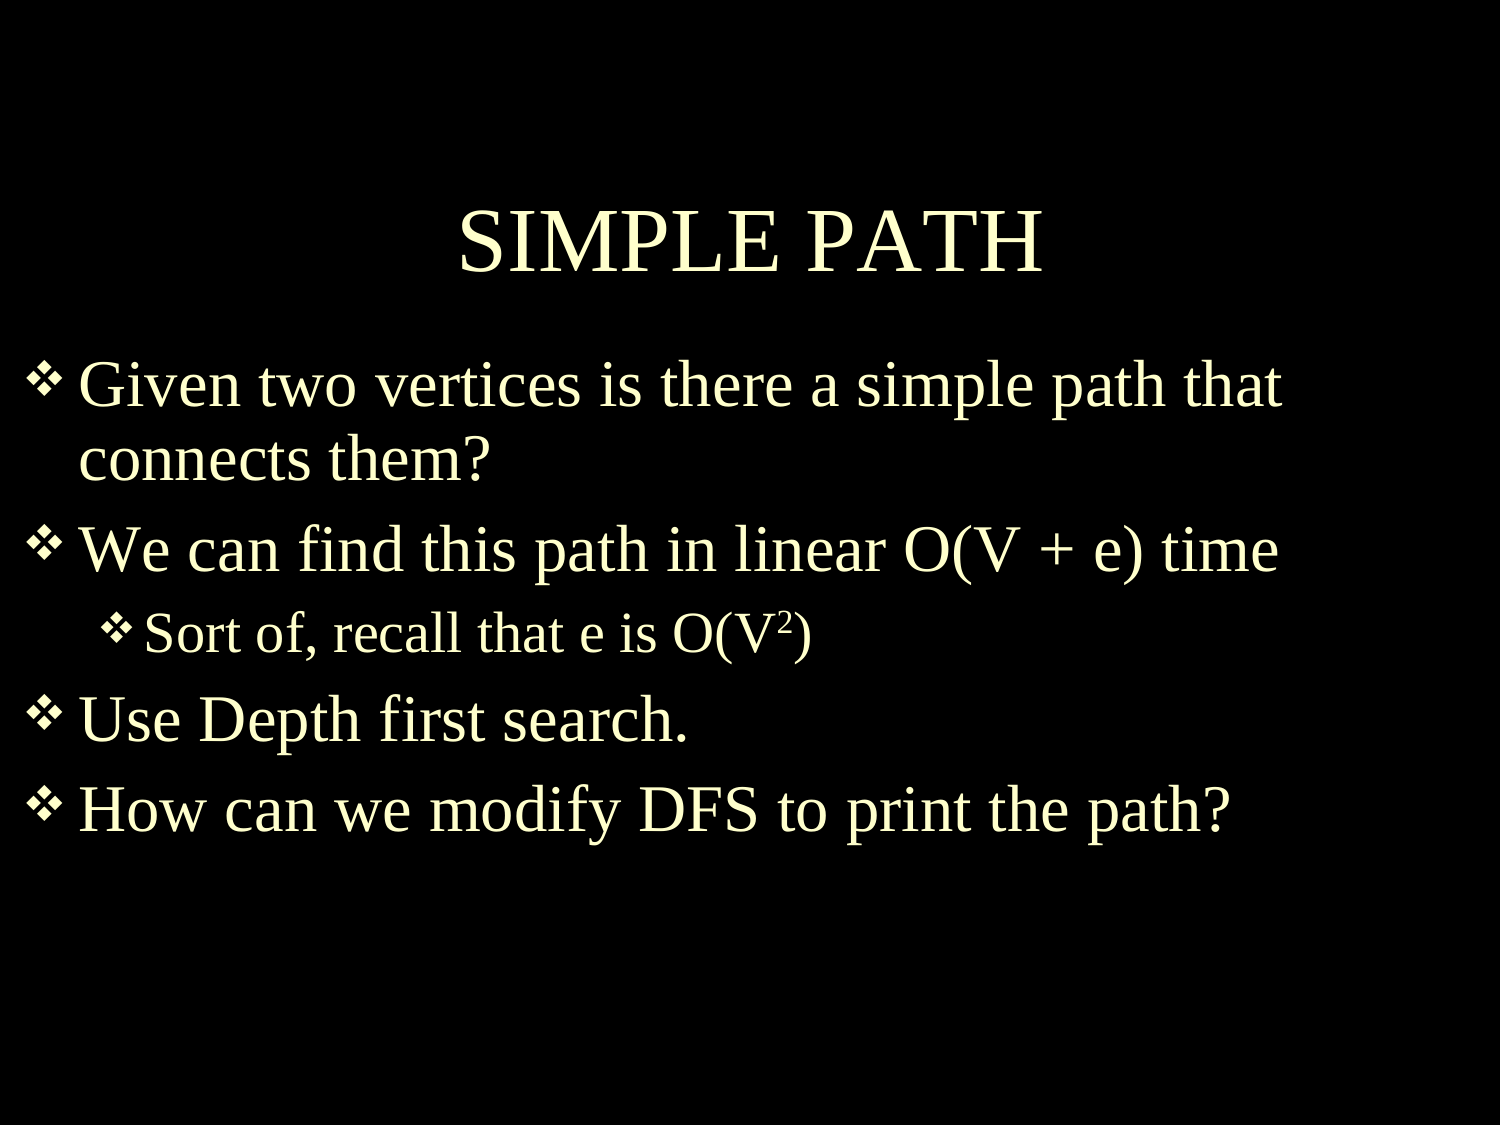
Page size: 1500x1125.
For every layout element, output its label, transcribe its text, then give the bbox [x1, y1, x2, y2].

list Given two vertices is there a simple path that connects them? We can find this path in linear O(V + e) time Sort of, recall that e is O(V2) Use Depth first search. How can we modify DFS to print the path? [22, 347, 1482, 1075]
title SIMPLE PATH [22, 153, 1480, 329]
